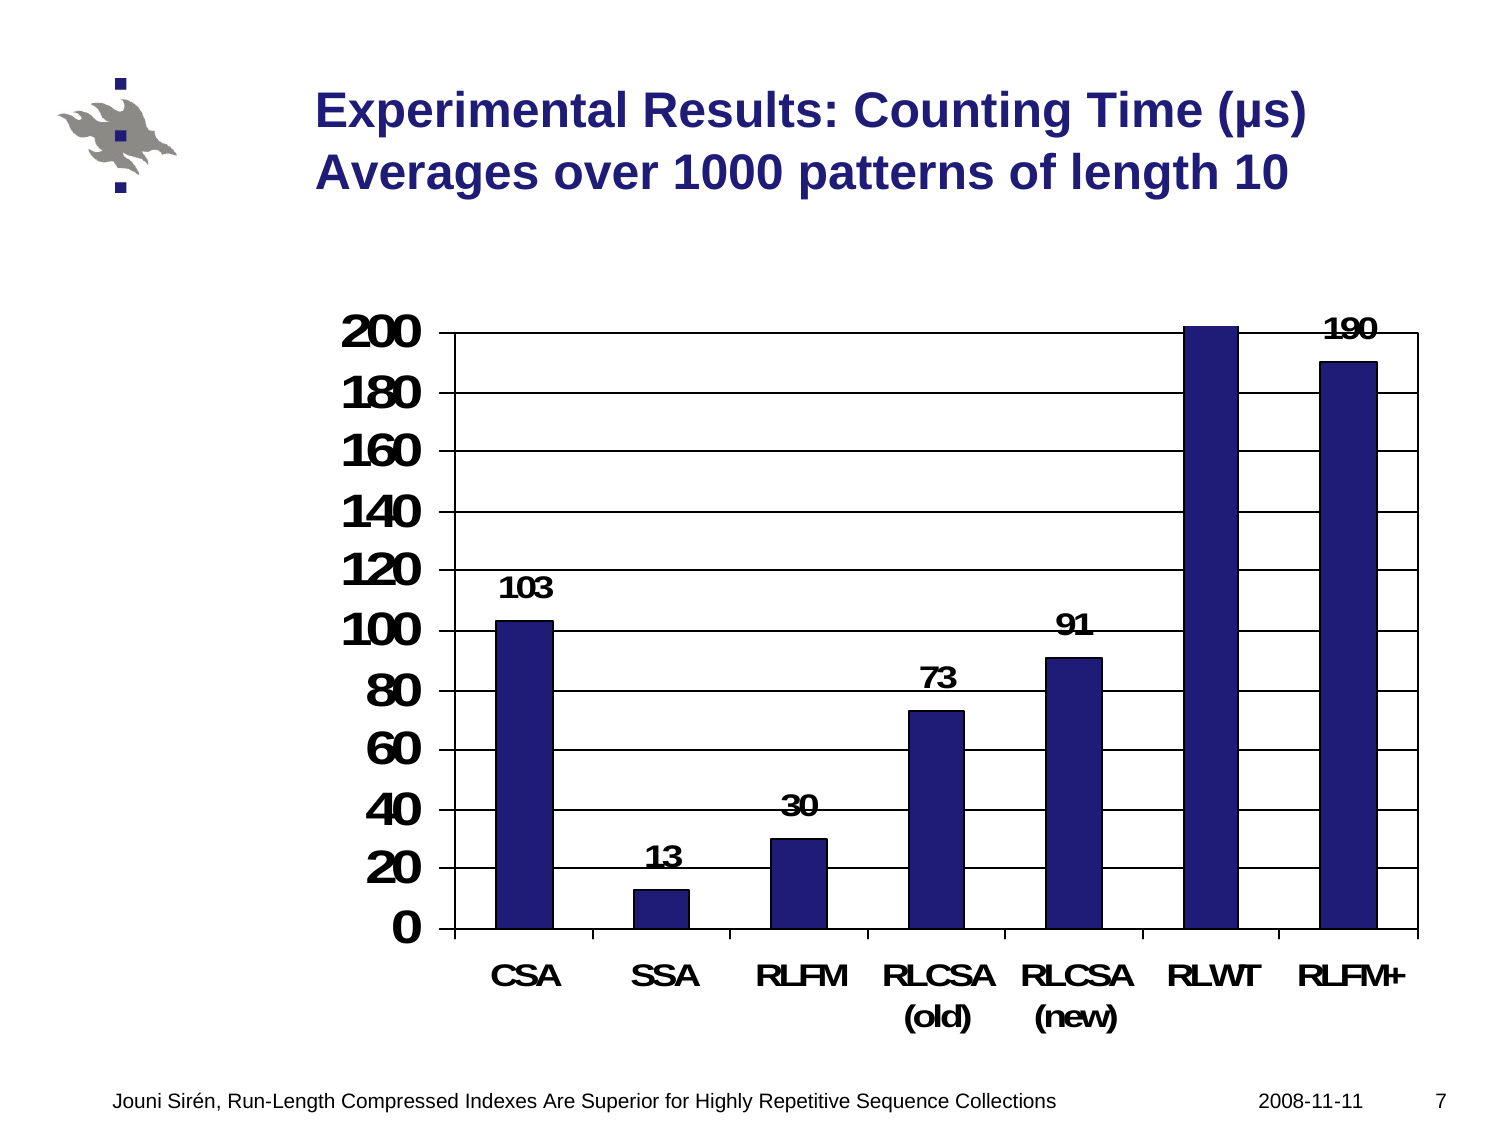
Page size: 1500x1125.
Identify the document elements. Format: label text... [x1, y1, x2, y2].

title Experimental Results: Counting Time (µs) Averages over 1000 patterns of length 10 [299, 24, 1450, 209]
picture [57, 78, 177, 193]
chart [303, 262, 1447, 1075]
